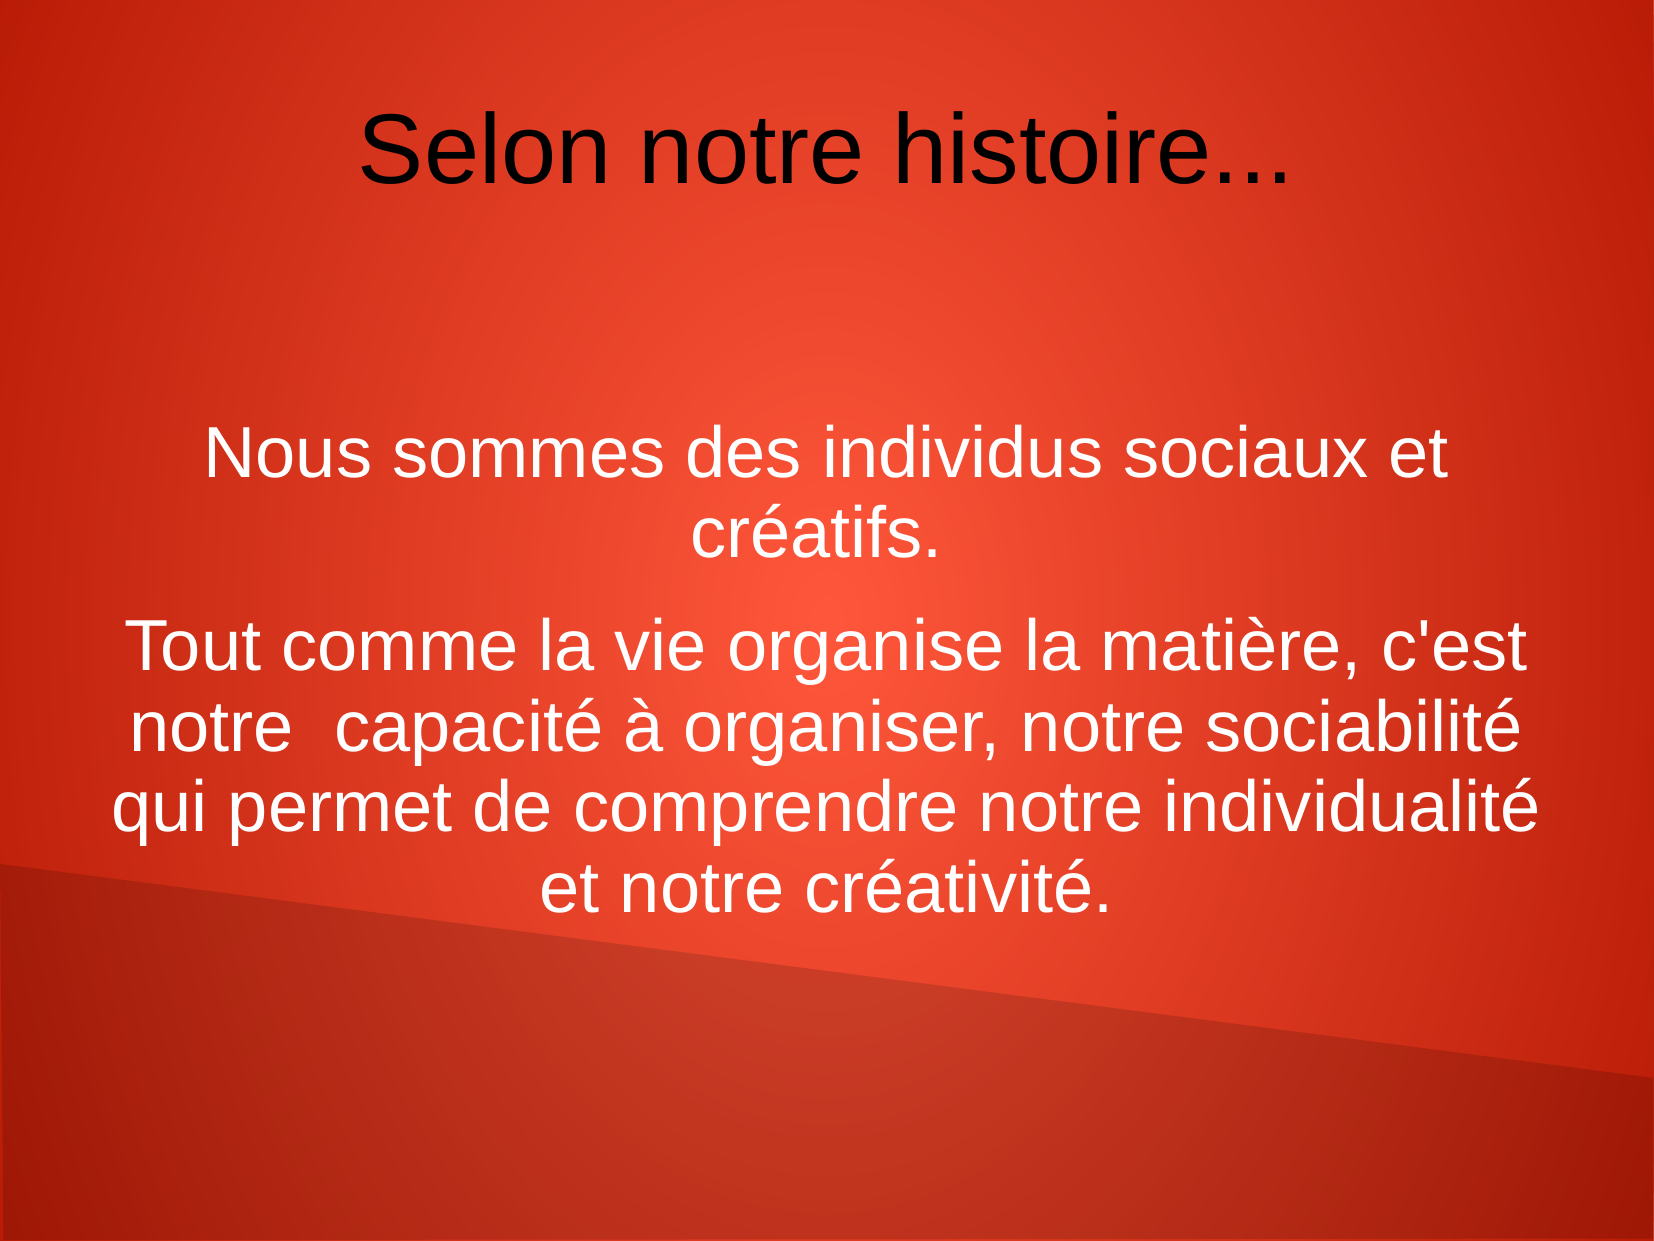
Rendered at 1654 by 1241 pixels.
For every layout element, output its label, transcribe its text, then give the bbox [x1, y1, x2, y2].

title Selon notre histoire... [82, 47, 1571, 252]
list Nous sommes des individus sociaux et créatifs. Tout comme la vie organise la matière, c'est notre capacité à organiser, notre sociabilité qui permet de comprendre notre individualité et notre créativité. [82, 299, 1571, 1019]
